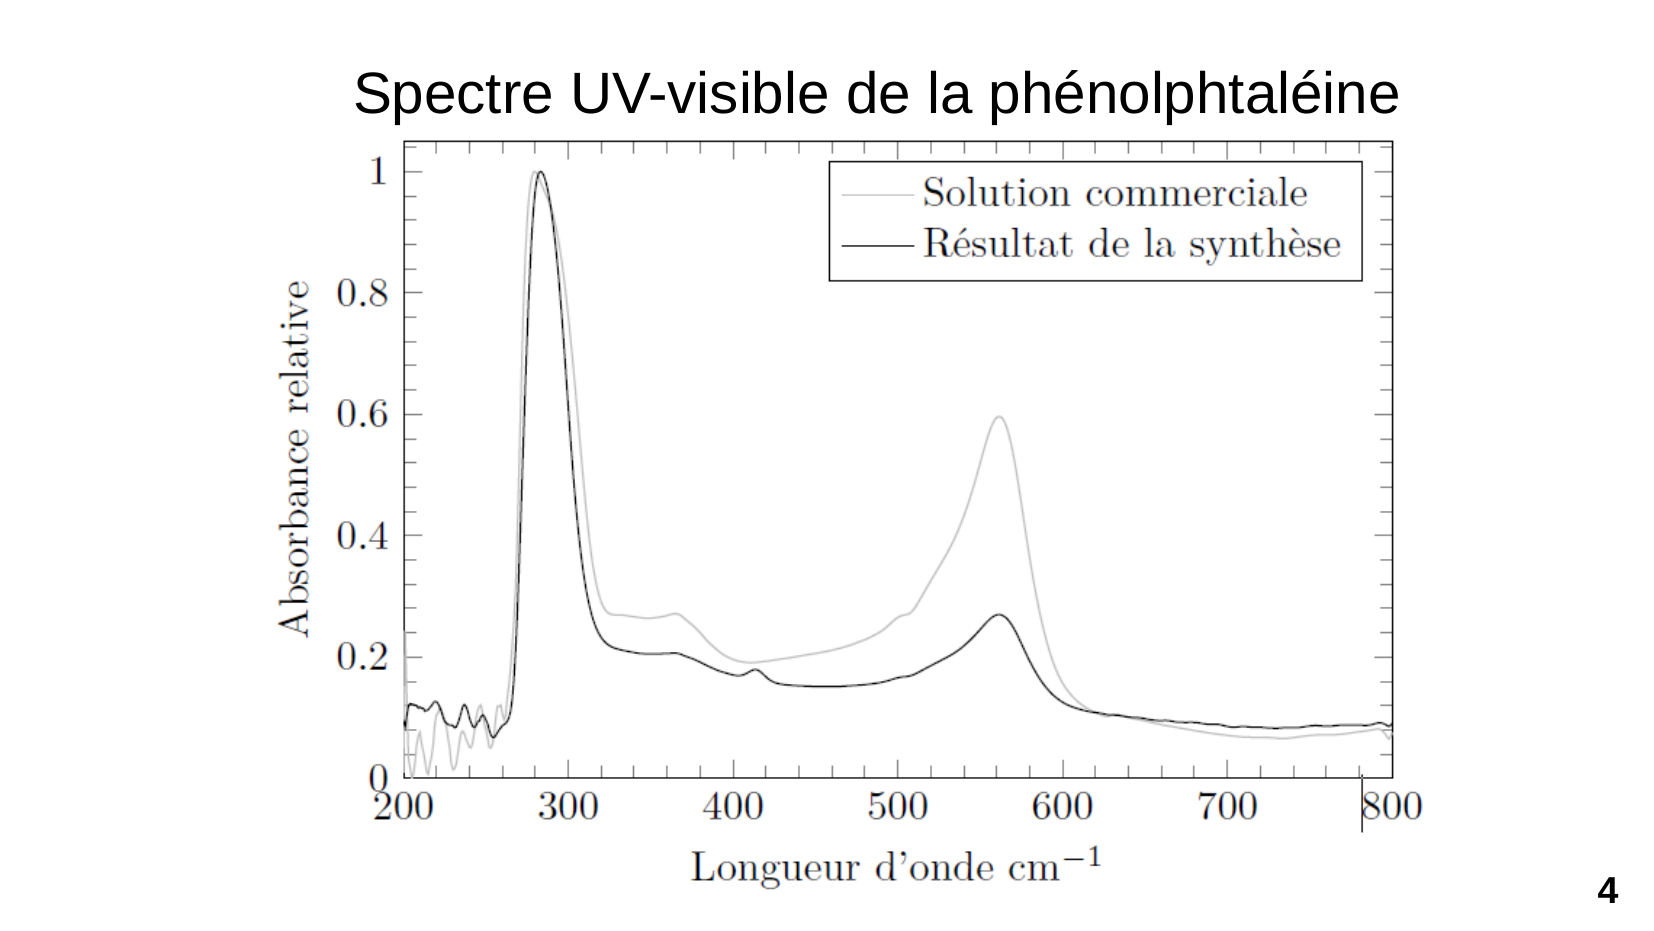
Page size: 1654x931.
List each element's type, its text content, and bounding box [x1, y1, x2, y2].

picture [244, 119, 1441, 901]
text_box Spectre UV-visible de la phénolphtaléine [338, 53, 1418, 134]
text_box 4 [1582, 862, 1634, 920]
